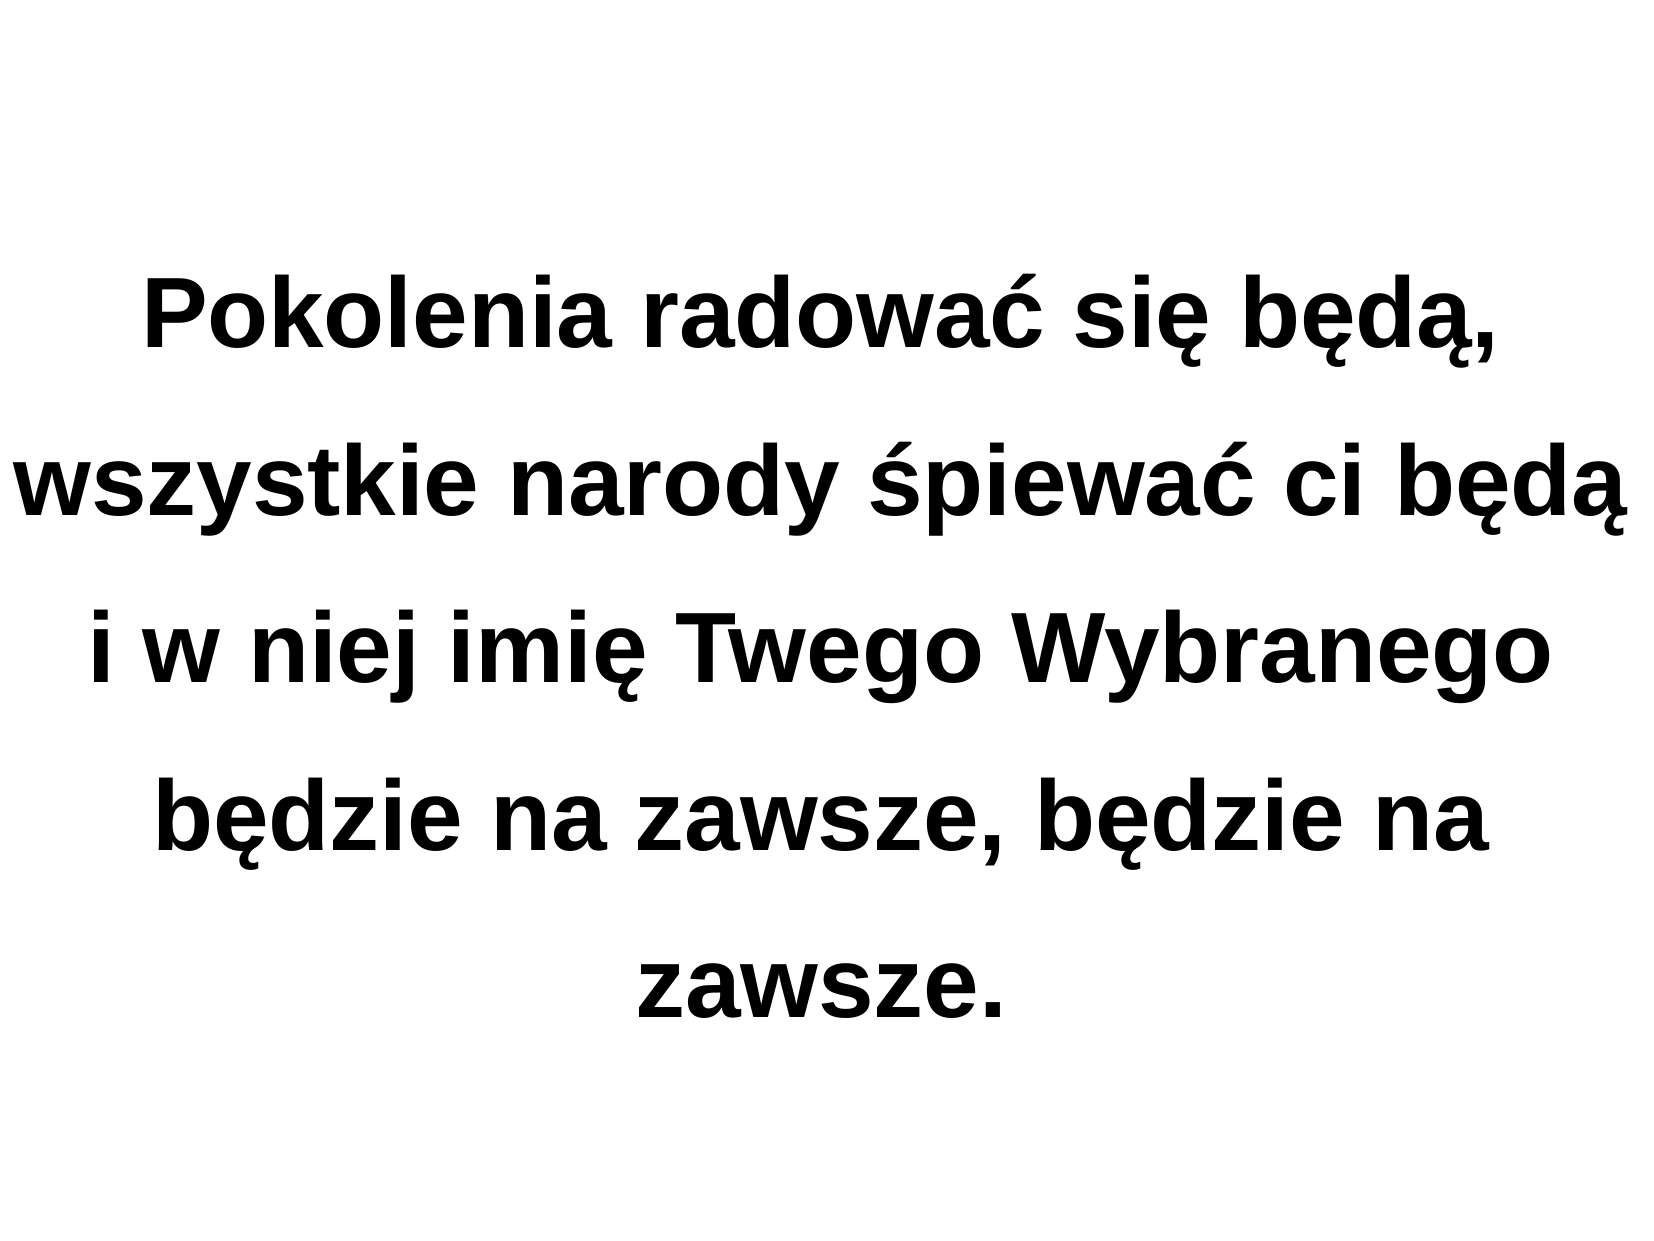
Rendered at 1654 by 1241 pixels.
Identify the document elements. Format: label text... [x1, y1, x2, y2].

subtitle Pokolenia radować się będą, wszystkie narody śpiewać ci będą i w niej imię Twego Wybranego będzie na zawsze, będzie na zawsze. [0, 0, 1642, 1241]
